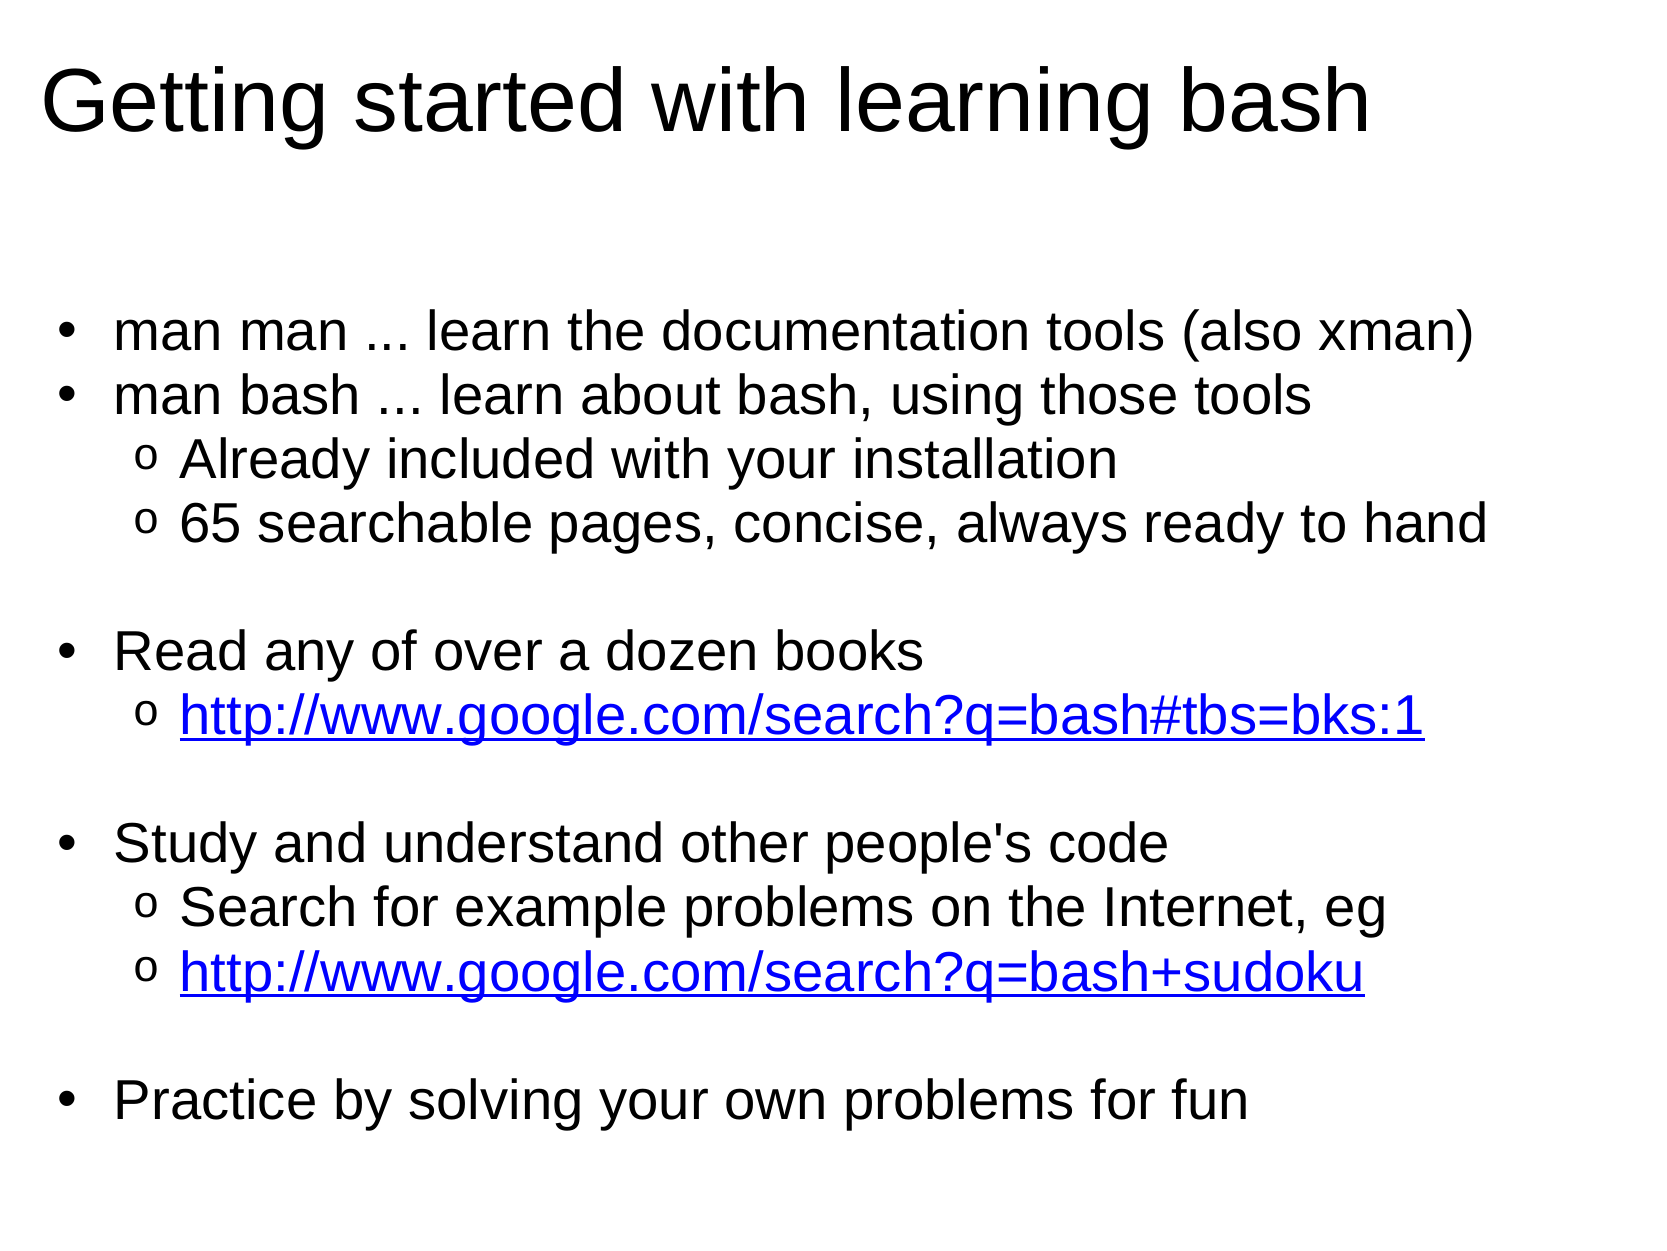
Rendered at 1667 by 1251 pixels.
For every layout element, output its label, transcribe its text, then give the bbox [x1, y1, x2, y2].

list man man ... learn the documentation tools (also xman) man bash ... learn about bash, using those tools Already included with your installation 65 searchable pages, concise, always ready to hand Read any of over a dozen books http://www.google.com/search?q=bash#tbs=bks:1 Study and understand other people's code Search for example problems on the Internet, eg http://www.google.com/search?q=bash+sudoku Practice by solving your own problems for fun [38, 298, 1625, 1199]
title Getting started with learning bash [40, 50, 1627, 201]
